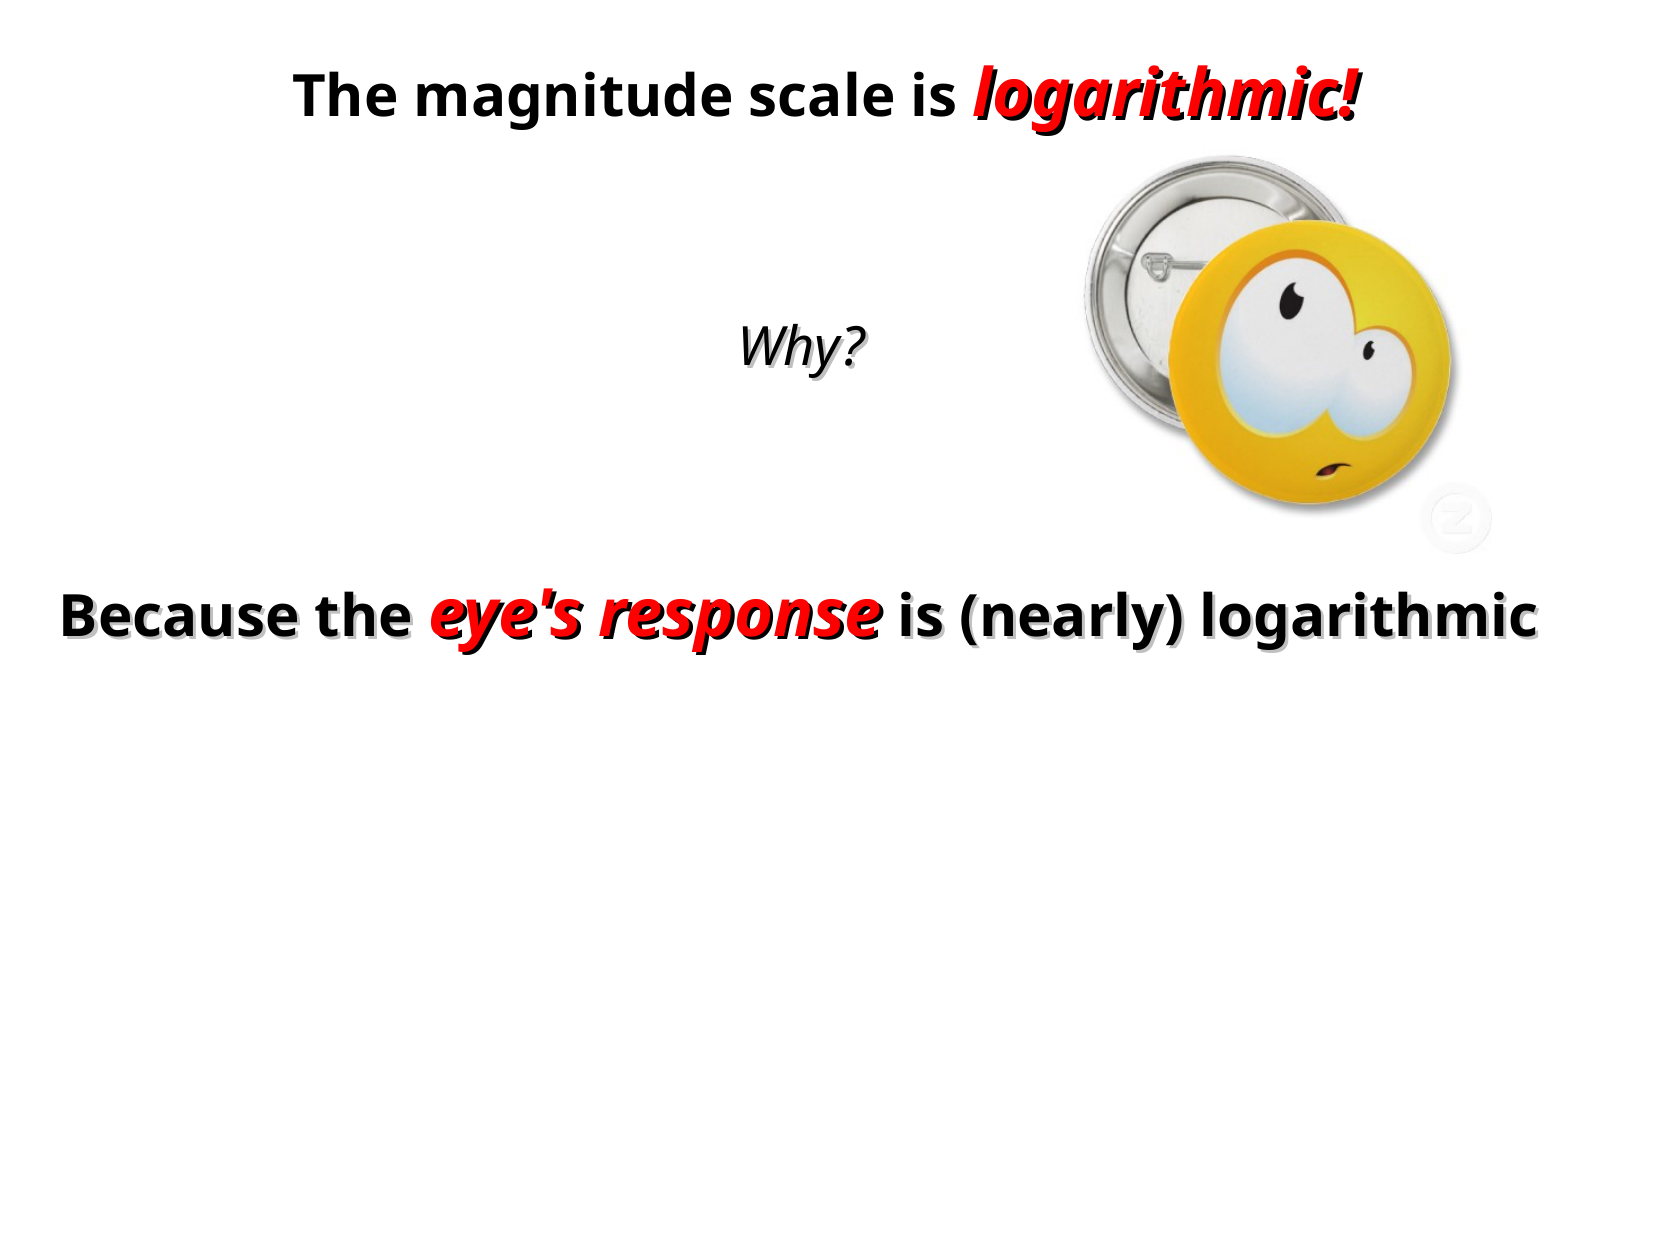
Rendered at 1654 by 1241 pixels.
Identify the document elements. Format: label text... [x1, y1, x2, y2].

text_box Because the eye's response is (nearly) logarithmic [37, 557, 1576, 666]
text_box The magnitude scale is logarithmic! [262, 37, 1388, 146]
text_box Why? [150, 300, 1463, 391]
picture [1050, 112, 1501, 557]
